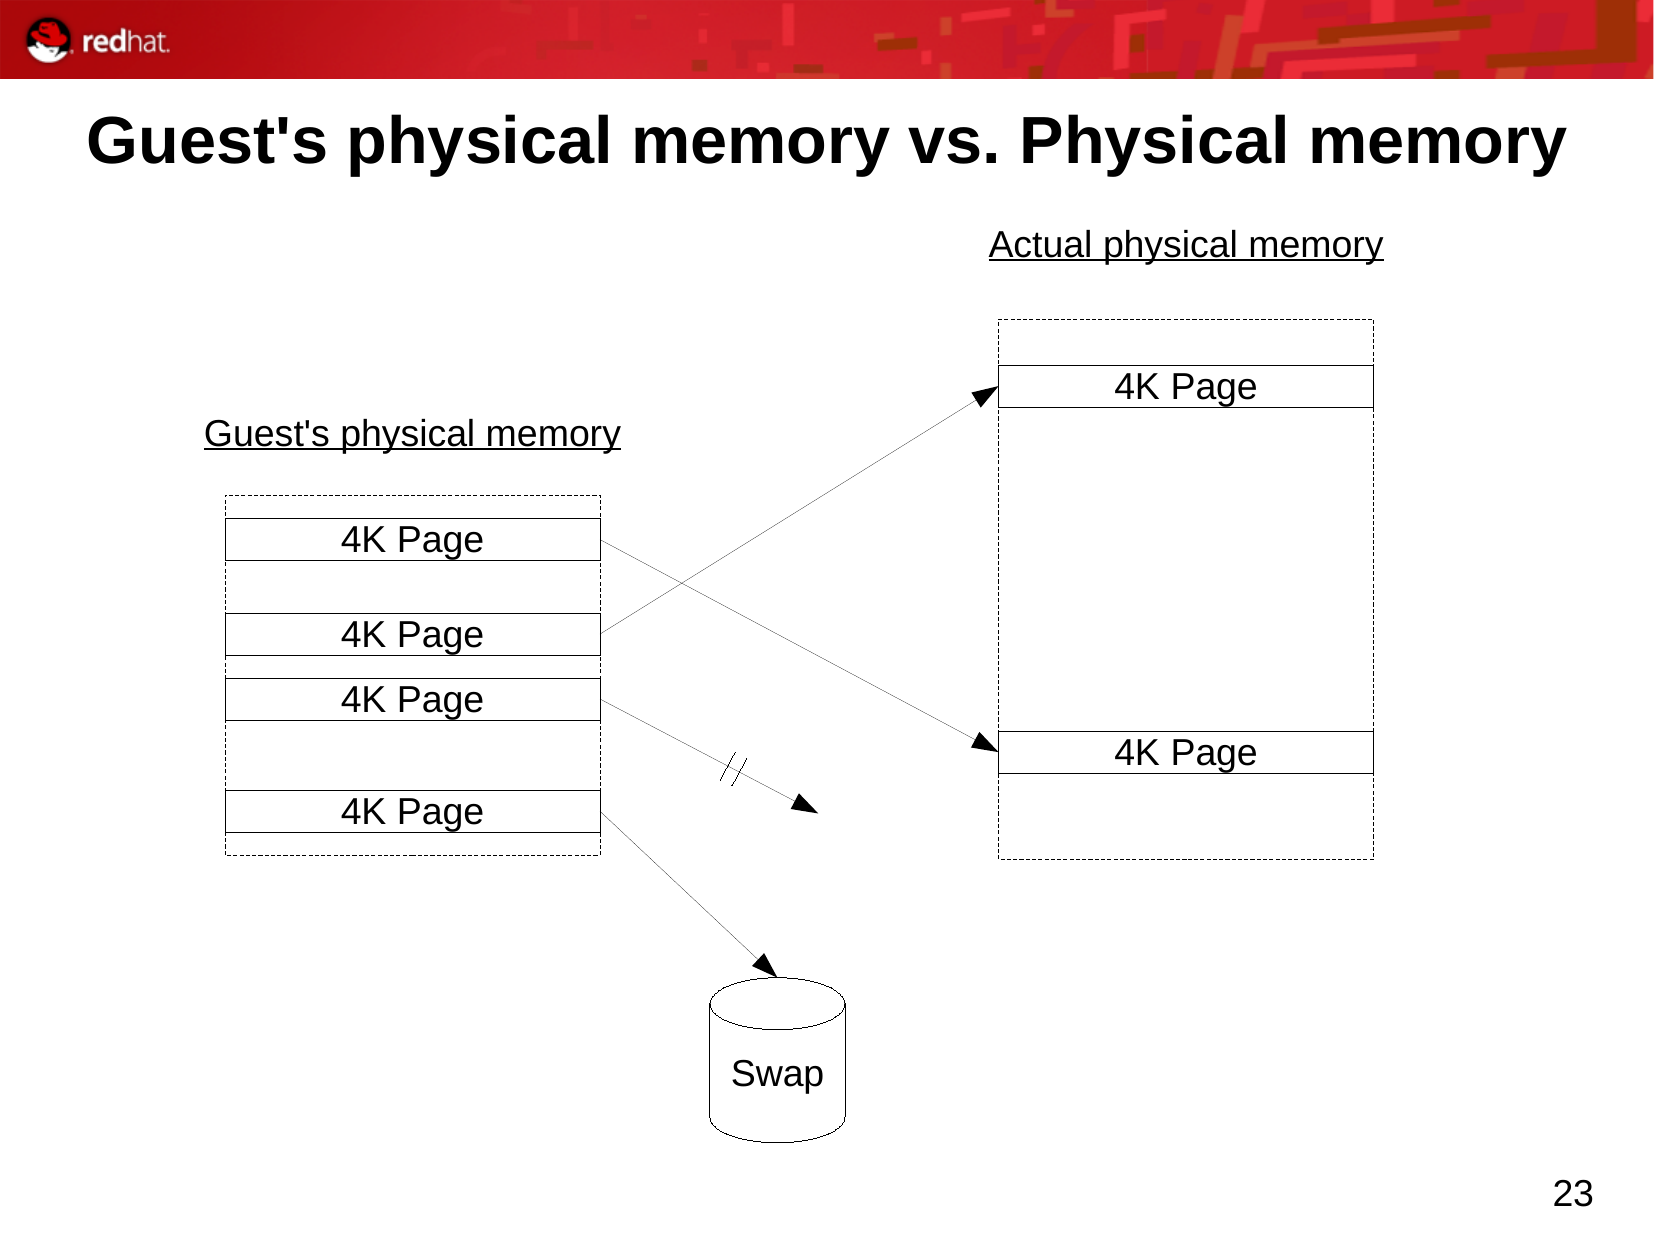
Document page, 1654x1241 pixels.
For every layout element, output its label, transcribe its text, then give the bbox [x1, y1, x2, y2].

text_box Actual physical memory [998, 223, 1374, 259]
text_box [998, 319, 1374, 365]
text_box Swap [709, 977, 846, 1143]
text_box 4K Page [998, 731, 1374, 774]
text_box Guest's physical memory [225, 450, 601, 455]
text_box [225, 561, 601, 613]
text_box 4K Page [225, 613, 601, 656]
text_box Actual physical memory [998, 261, 1374, 266]
text_box 4K Page [998, 365, 1374, 408]
text_box 4K Page [225, 678, 601, 721]
title Guest's physical memory vs. Physical memory [86, 93, 1576, 196]
text_box [225, 656, 601, 678]
text_box 4K Page [225, 790, 601, 833]
text_box [998, 774, 1374, 860]
text_box [225, 833, 601, 856]
text_box [998, 408, 1374, 731]
text_box [225, 495, 601, 518]
text_box Guest's physical memory [225, 412, 601, 448]
picture [0, 0, 1654, 79]
text_box [225, 721, 601, 790]
text_box 4K Page [225, 518, 601, 561]
